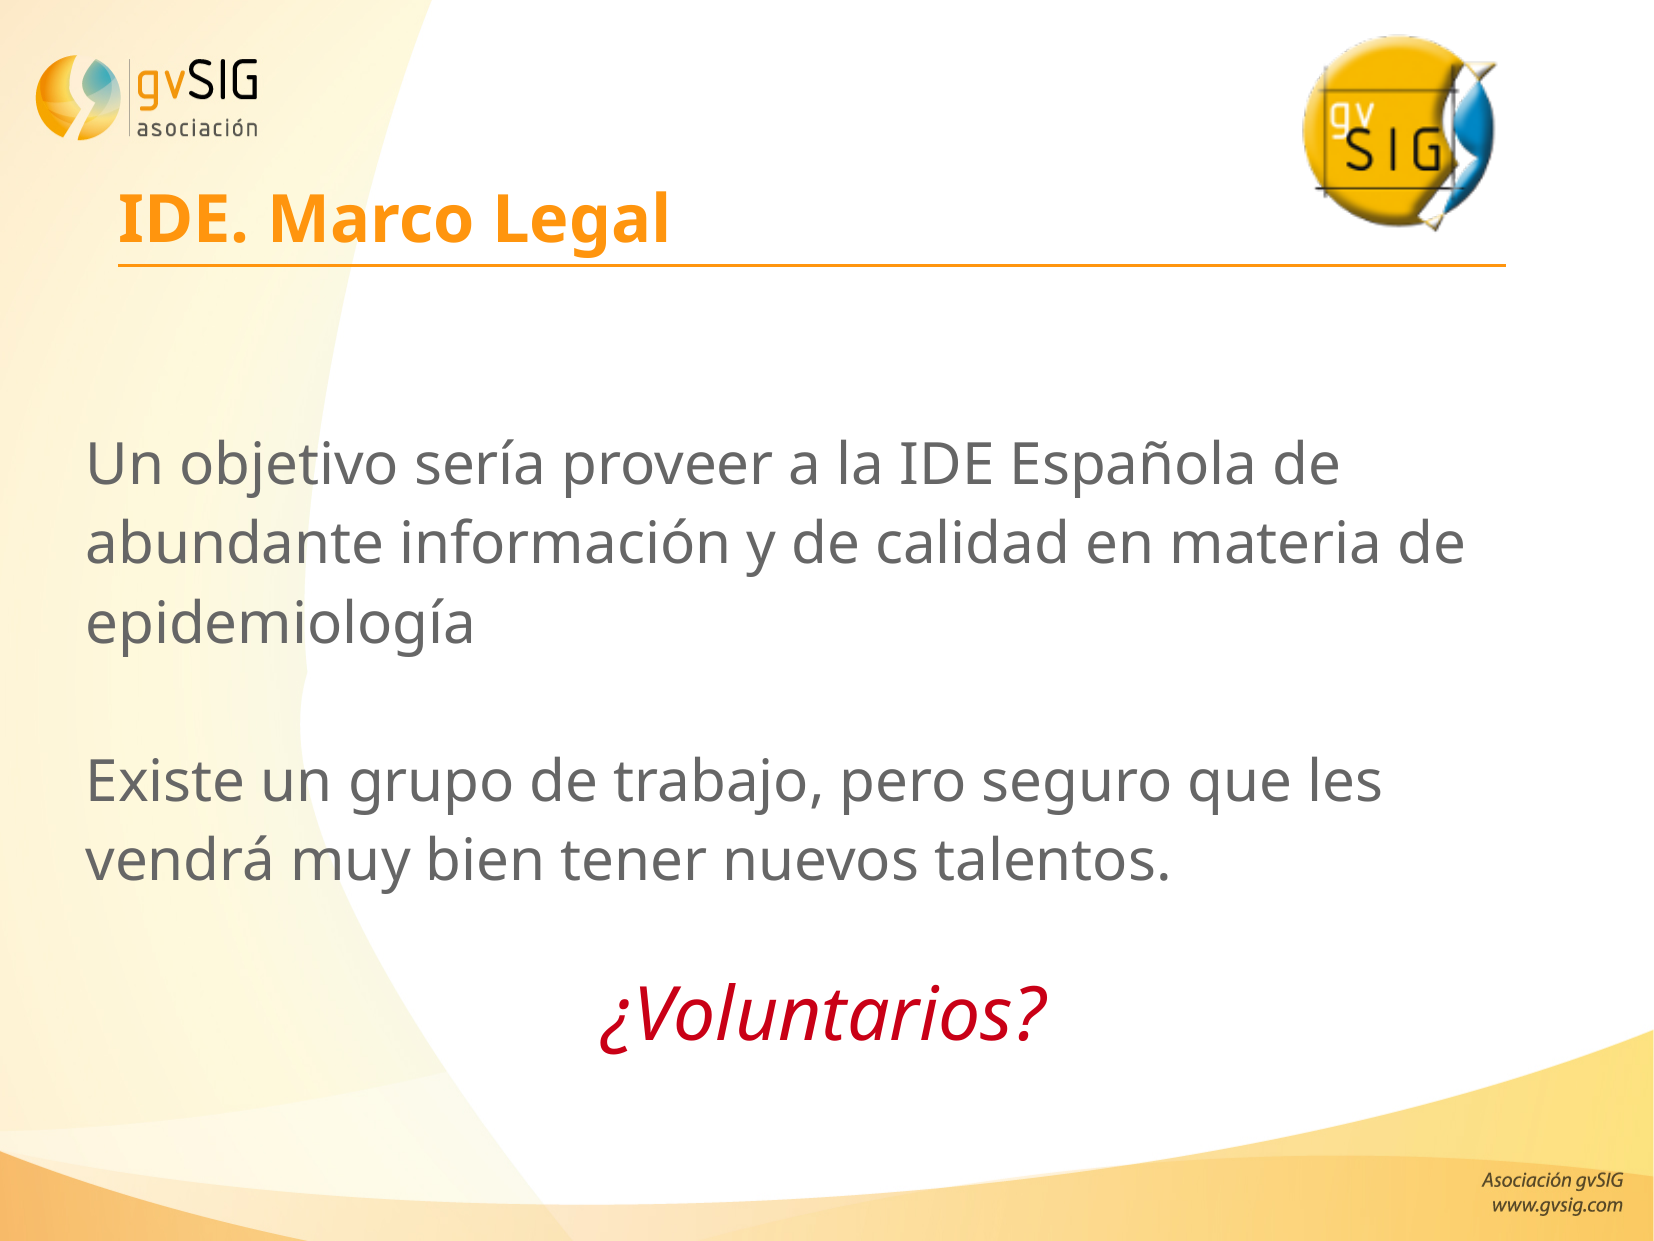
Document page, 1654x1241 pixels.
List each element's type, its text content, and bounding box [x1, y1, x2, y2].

picture [0, 0, 1654, 1241]
text_box Un objetivo sería proveer a la IDE Española de abundante información y de calidad en materia de epidemiología Existe un grupo de trabajo, pero seguro que les vendrá muy bien tener nuevos talentos. ¿Voluntarios? [70, 414, 1597, 977]
text_box IDE. Marco Legal [118, 177, 1247, 256]
